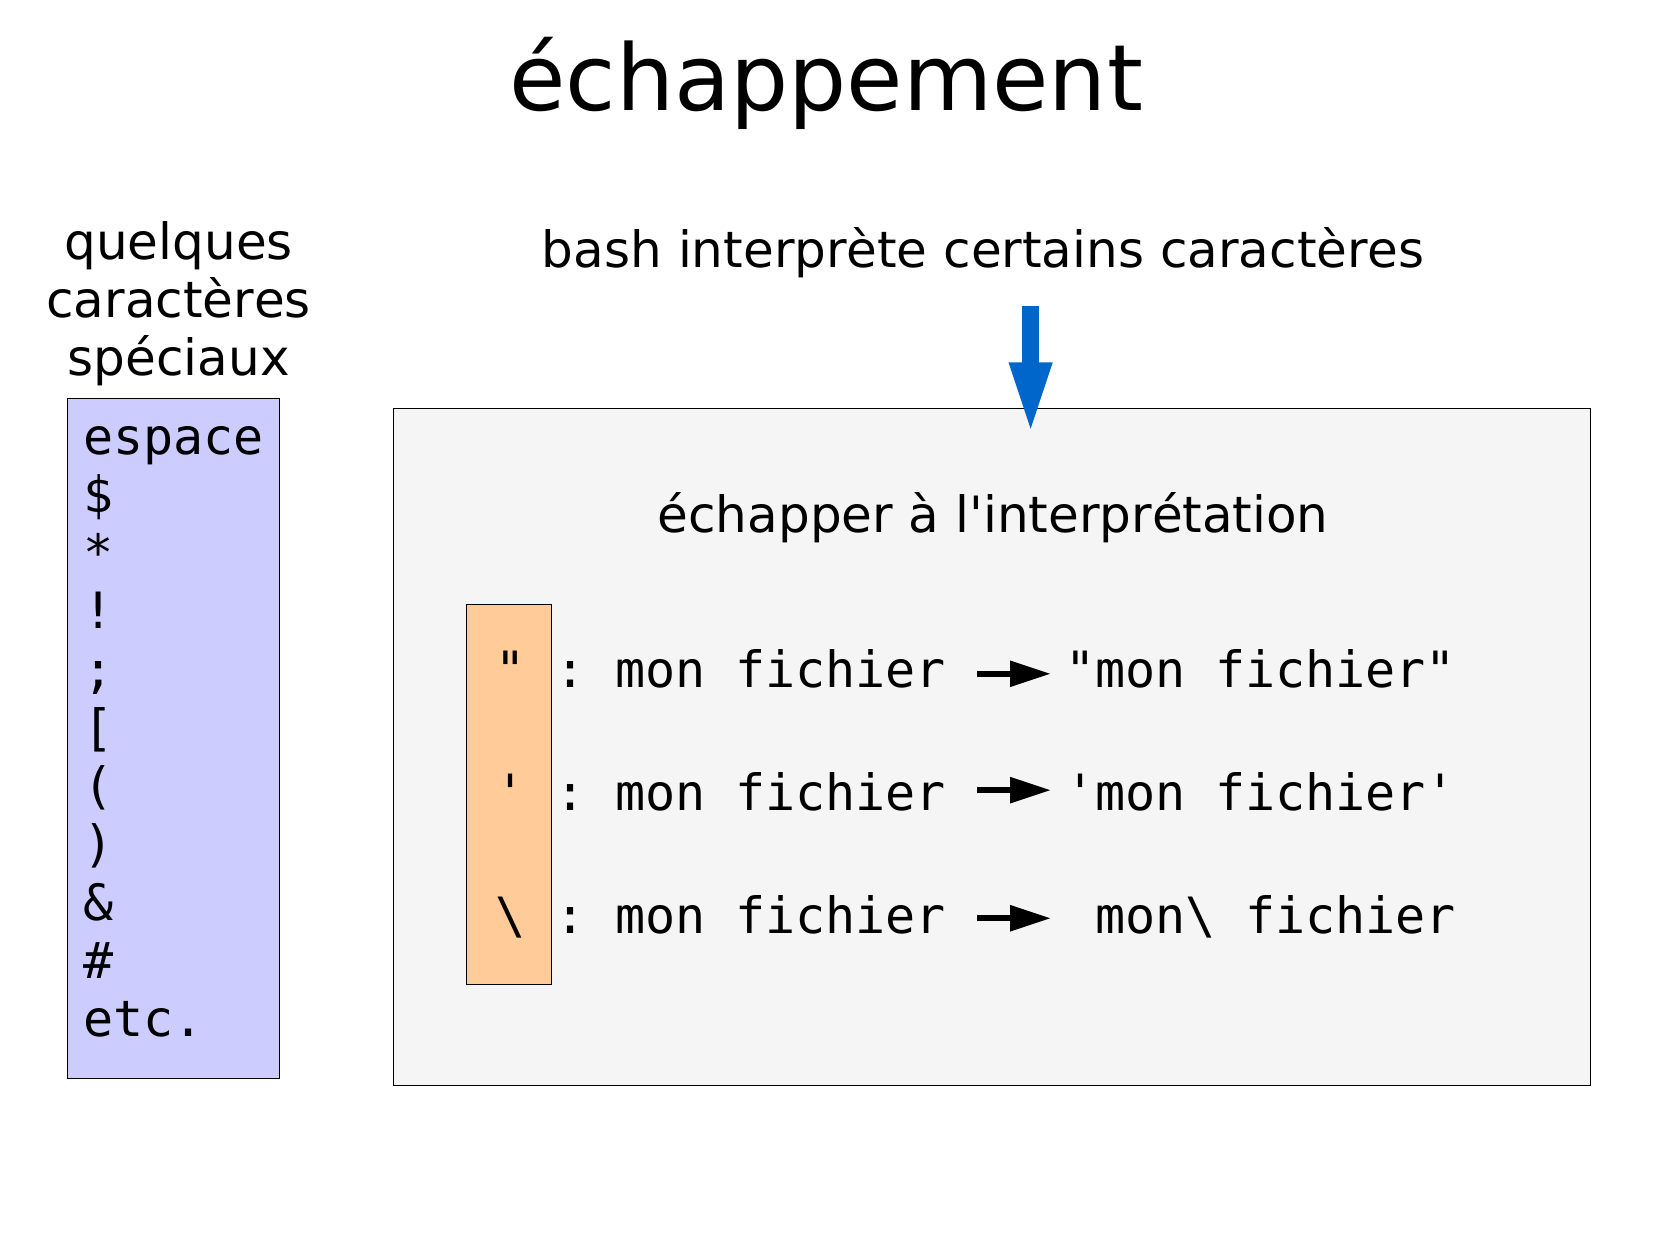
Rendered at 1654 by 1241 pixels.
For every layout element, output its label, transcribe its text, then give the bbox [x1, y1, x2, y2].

text_box " : mon fichier "mon fichier" ' : mon fichier 'mon fichier' \ : mon fichier mon\ fichier [495, 640, 1456, 946]
text_box espace $ * ! ; [ ( ) & # etc. [83, 407, 264, 1107]
text_box bash interprète certains caractères [541, 221, 1426, 290]
text_box échapper à l'interprétation [657, 486, 1330, 555]
text_box [67, 398, 280, 1079]
title échappement [136, 17, 1518, 140]
text_box [393, 408, 1591, 1086]
text_box quelques caractères spéciaux [46, 212, 312, 388]
